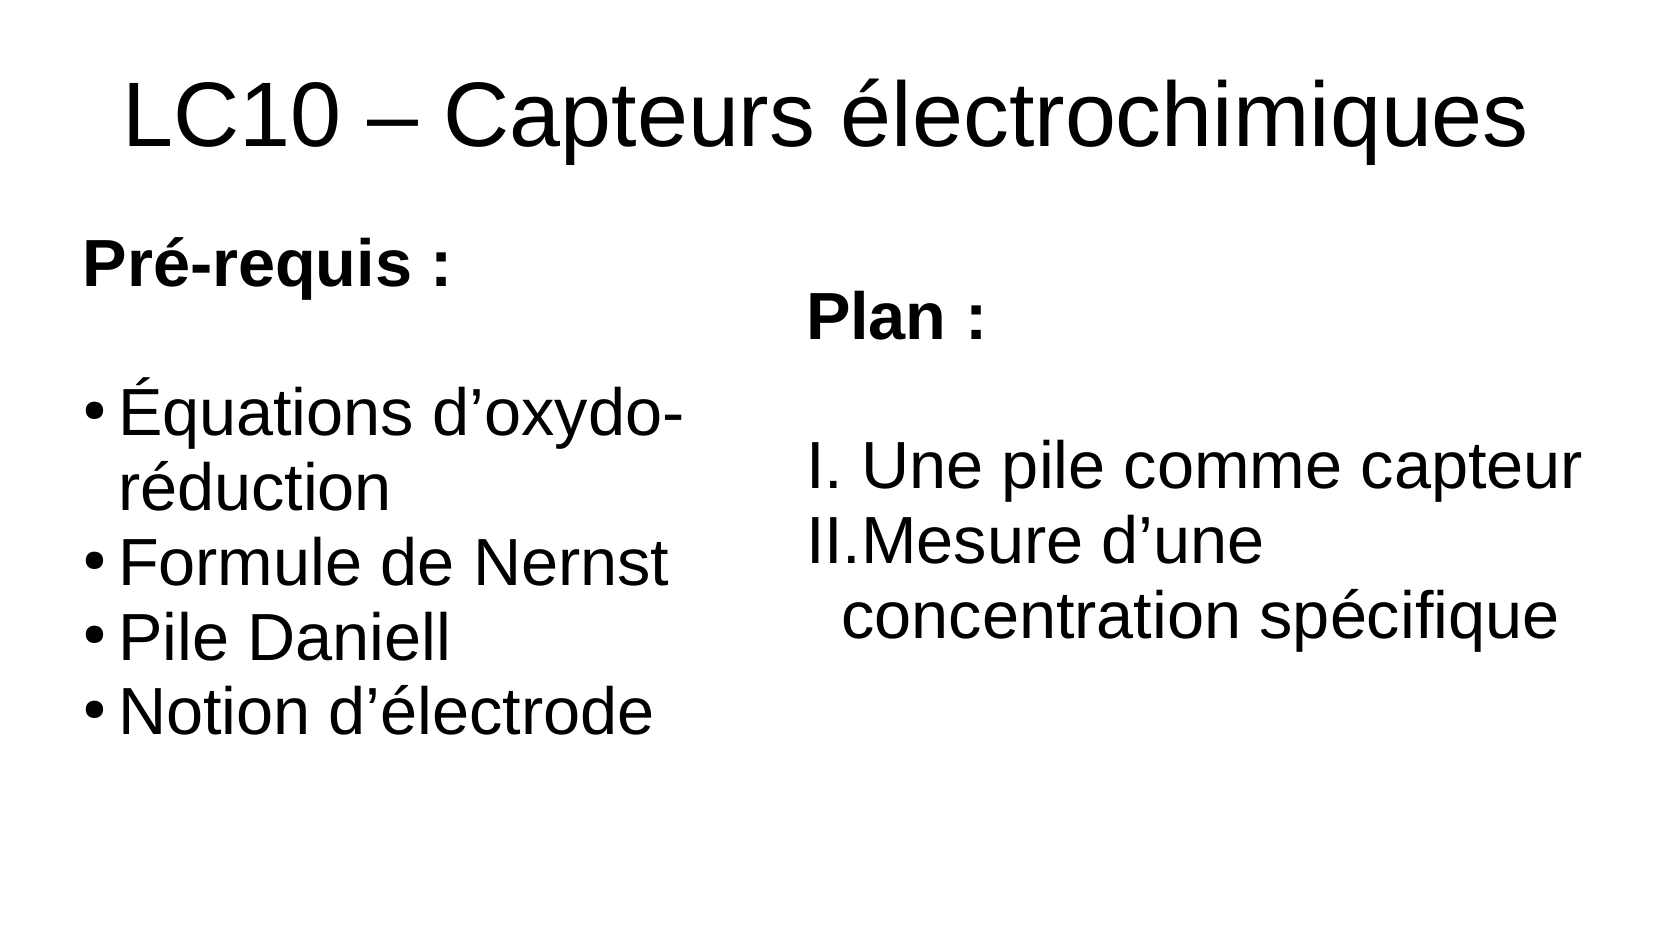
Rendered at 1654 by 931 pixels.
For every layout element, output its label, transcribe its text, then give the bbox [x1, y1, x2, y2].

subtitle Pré-requis : Équations d’oxydo-réduction Formule de Nernst Pile Daniell Notion d’électrode [82, 217, 827, 758]
title LC10 – Capteurs électrochimiques [82, 37, 1571, 193]
text_box Plan : Une pile comme capteur Mesure d’une concentration spécifique [791, 271, 1619, 661]
